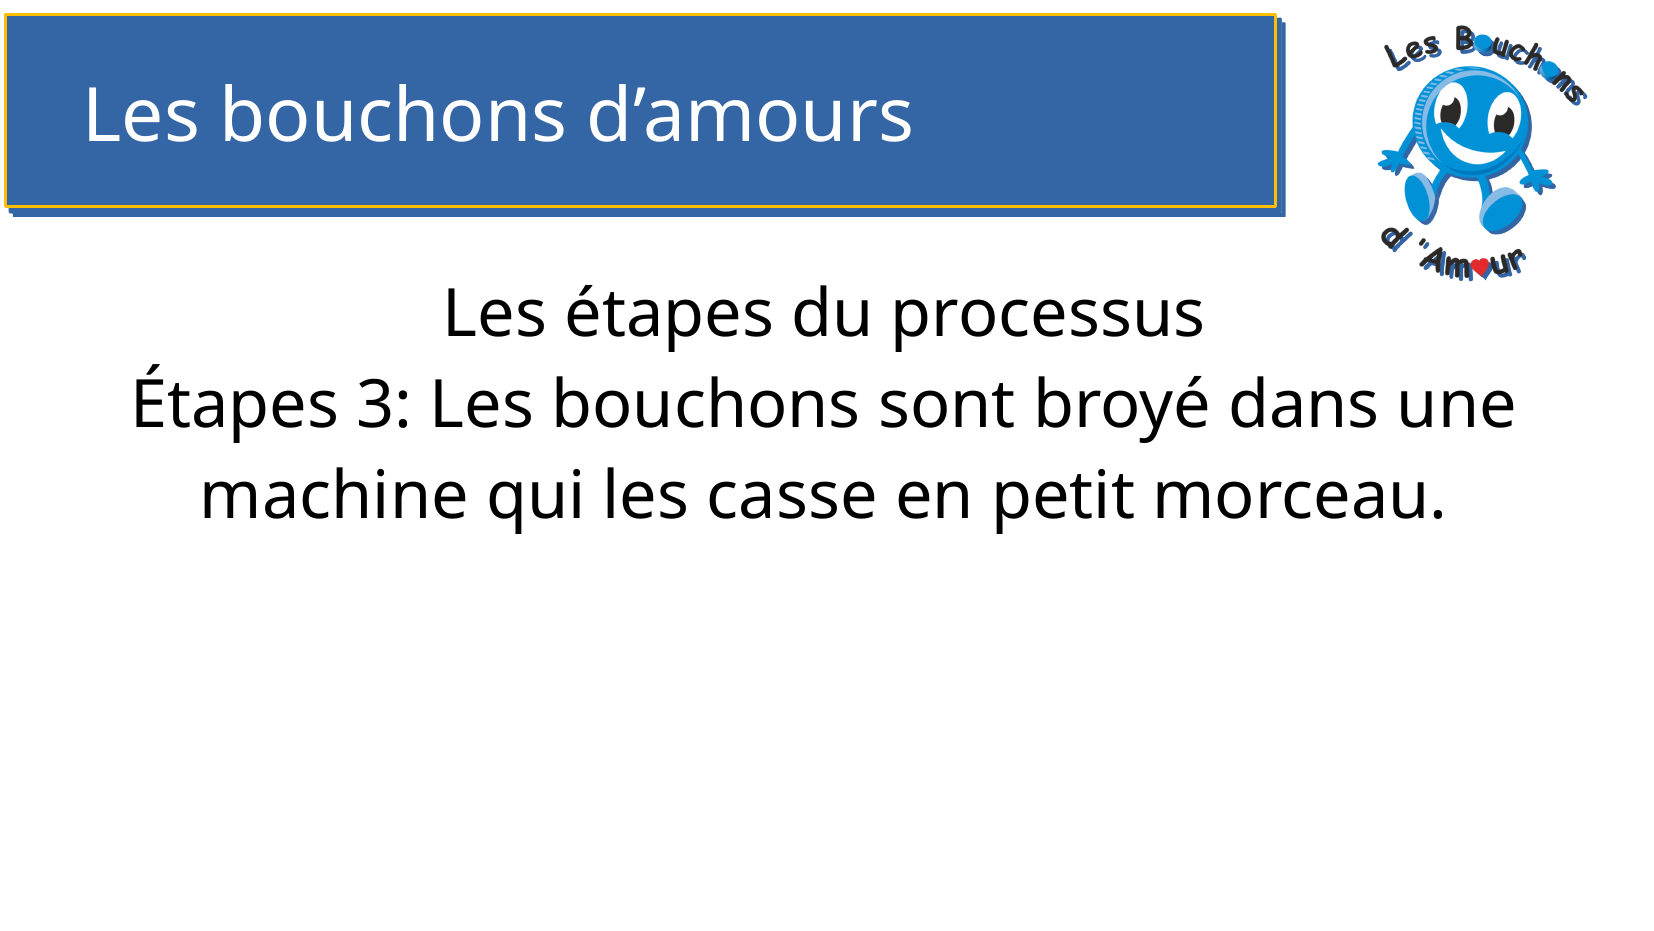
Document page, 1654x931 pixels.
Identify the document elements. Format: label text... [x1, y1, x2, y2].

title Les bouchons d’amours [82, 35, 1235, 189]
picture [1342, 9, 1595, 296]
subtitle Les étapes du processus Étapes 3: Les bouchons sont broyé dans une machine qui les casse en petit morceau. [86, 265, 1563, 827]
